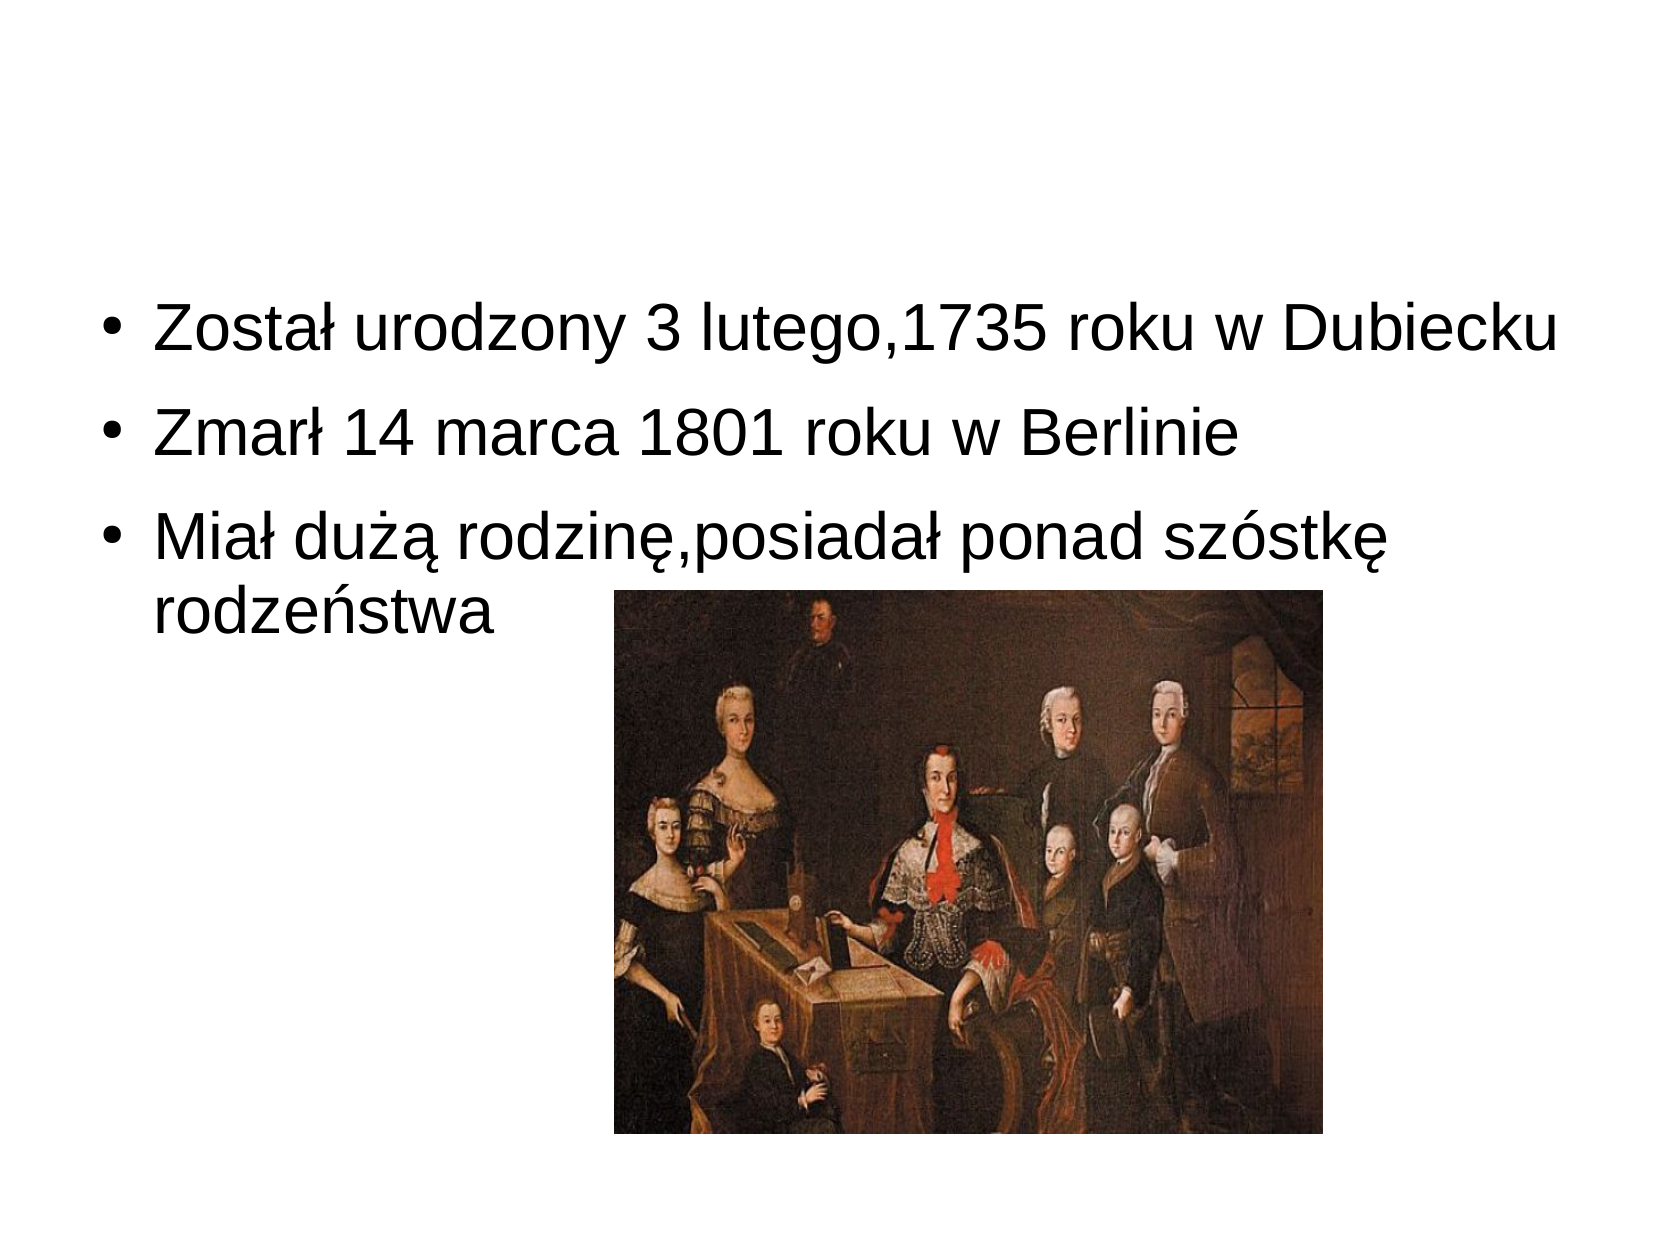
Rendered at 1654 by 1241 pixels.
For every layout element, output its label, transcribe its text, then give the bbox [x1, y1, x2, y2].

picture [614, 590, 1323, 1134]
list Został urodzony 3 lutego,1735 roku w Dubiecku Zmarł 14 marca 1801 roku w Berlinie Miał dużą rodzinę,posiadał ponad szóstkę rodzeństwa [82, 290, 1571, 1109]
